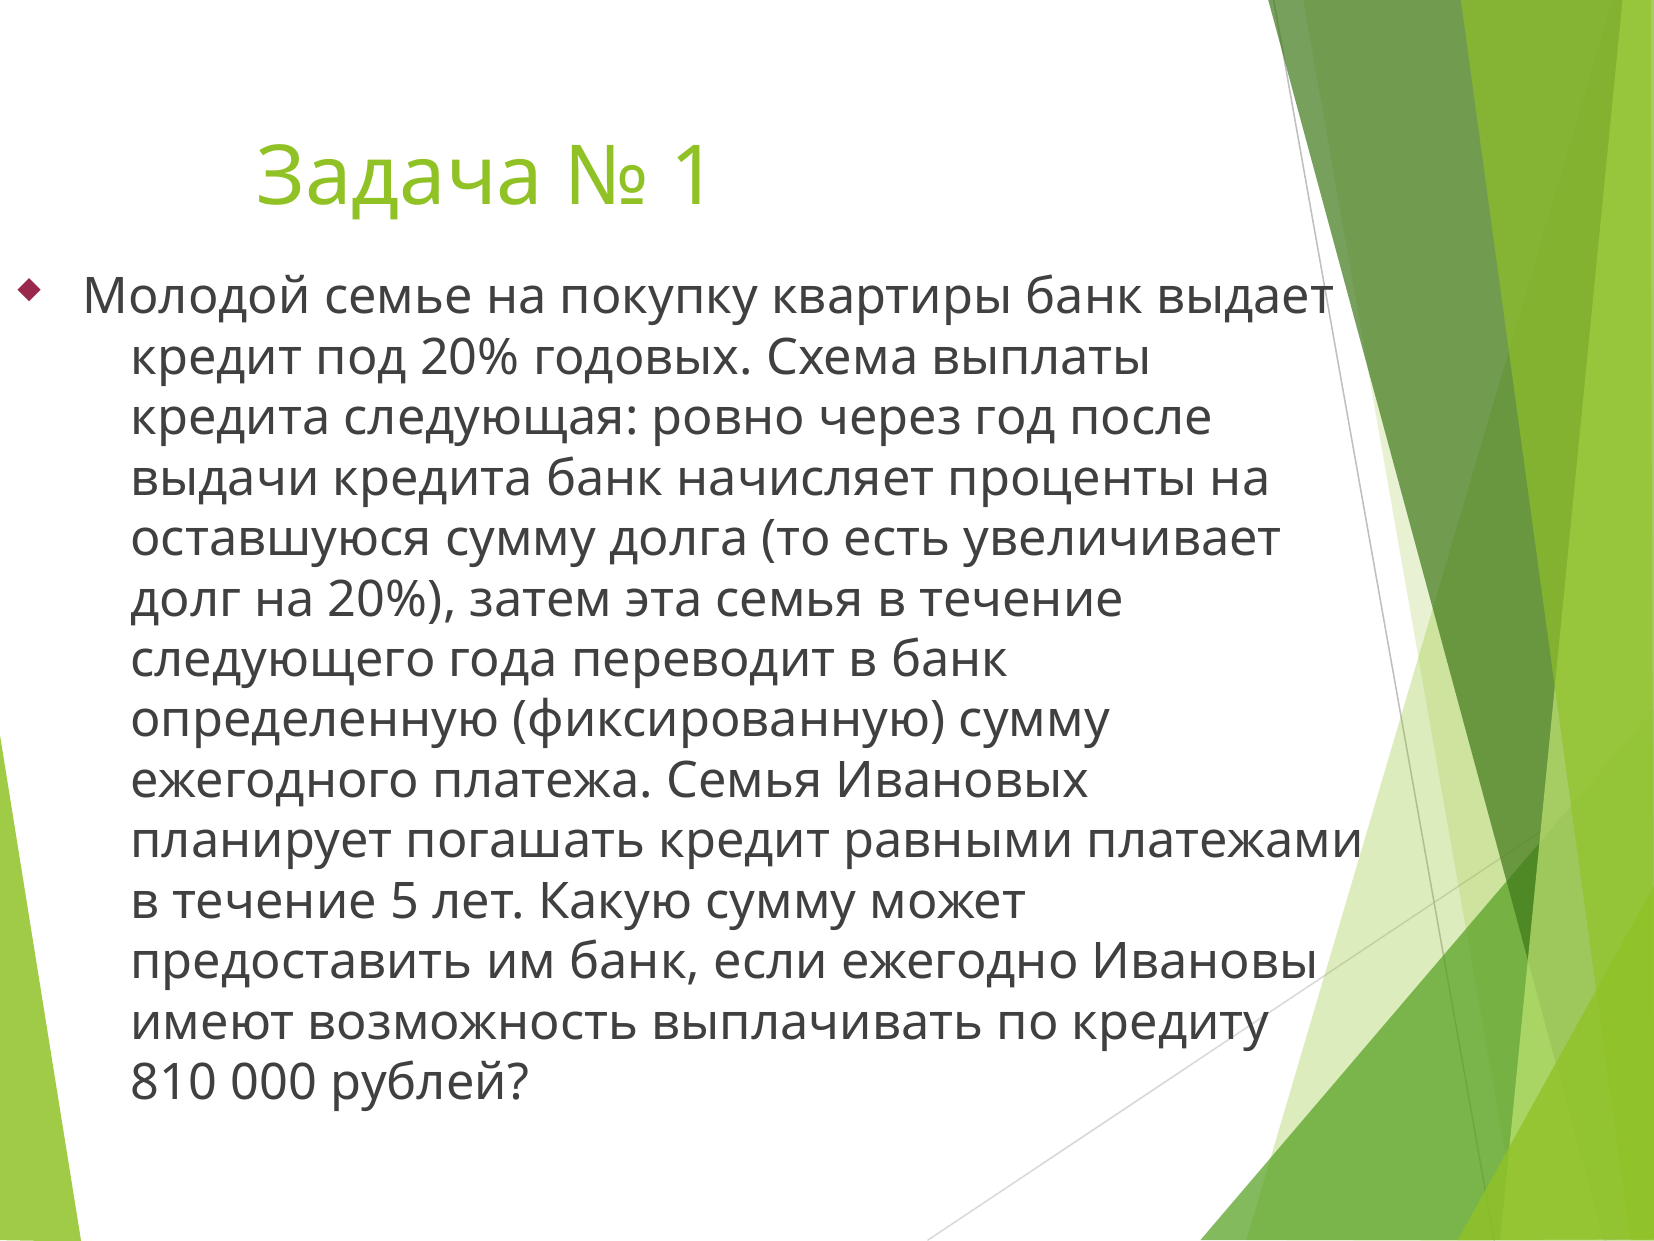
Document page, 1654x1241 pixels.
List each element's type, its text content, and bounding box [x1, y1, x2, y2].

list Молодой семье на покупку квартиры банк выдает кре­дит под 20% годовых. Схема выплаты кредита следующая: ровно через год после выдачи кредита банк начисляет проценты на оставшуюся сумму долга (то есть увеличивает долг на 20%), затем эта семья в течение следующего года переводит в банк определенную (фиксированную) сумму ежегодного платежа. Семья Ивановых планирует погашать кредит равными платежами в течение 5 лет. Какую сумму может предоставить им банк, если ежегодно Ивановы имеют возмож­ность выплачивать по кредиту 810 000 рублей? [0, 255, 1382, 1123]
title Задача № 1 [241, 114, 1654, 322]
